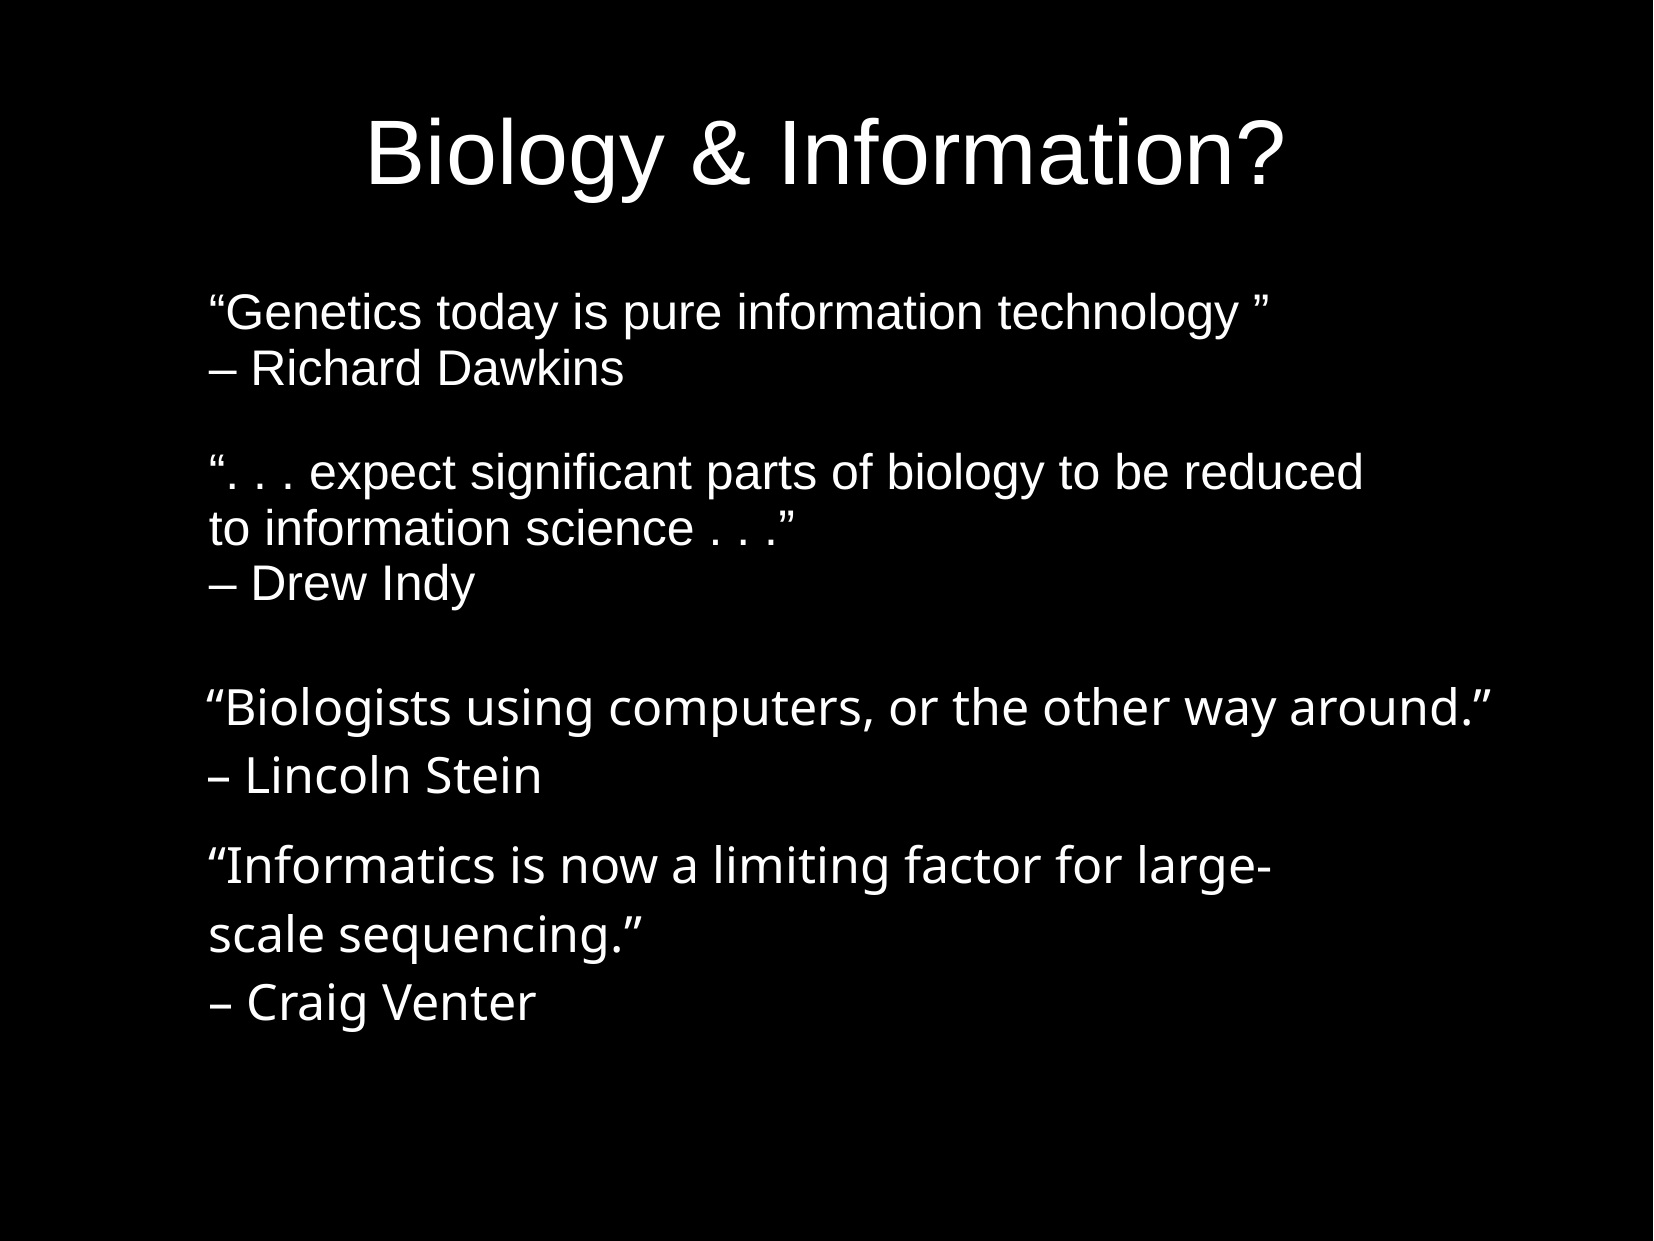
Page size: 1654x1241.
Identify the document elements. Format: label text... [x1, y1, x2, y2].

text_box “Genetics today is pure information technology ” – Richard Dawkins [193, 277, 1286, 404]
text_box “Biologists using computers, or the other way around.” – Lincoln Stein [191, 664, 1420, 791]
text_box “Informatics is now a limiting factor for large-scale sequencing.” – Craig Venter [193, 823, 1394, 1006]
text_box “. . . expect significant parts of biology to be reduced to information science . . .” – Drew Indy [193, 436, 1381, 619]
title Biology & Information? [82, 56, 1571, 250]
